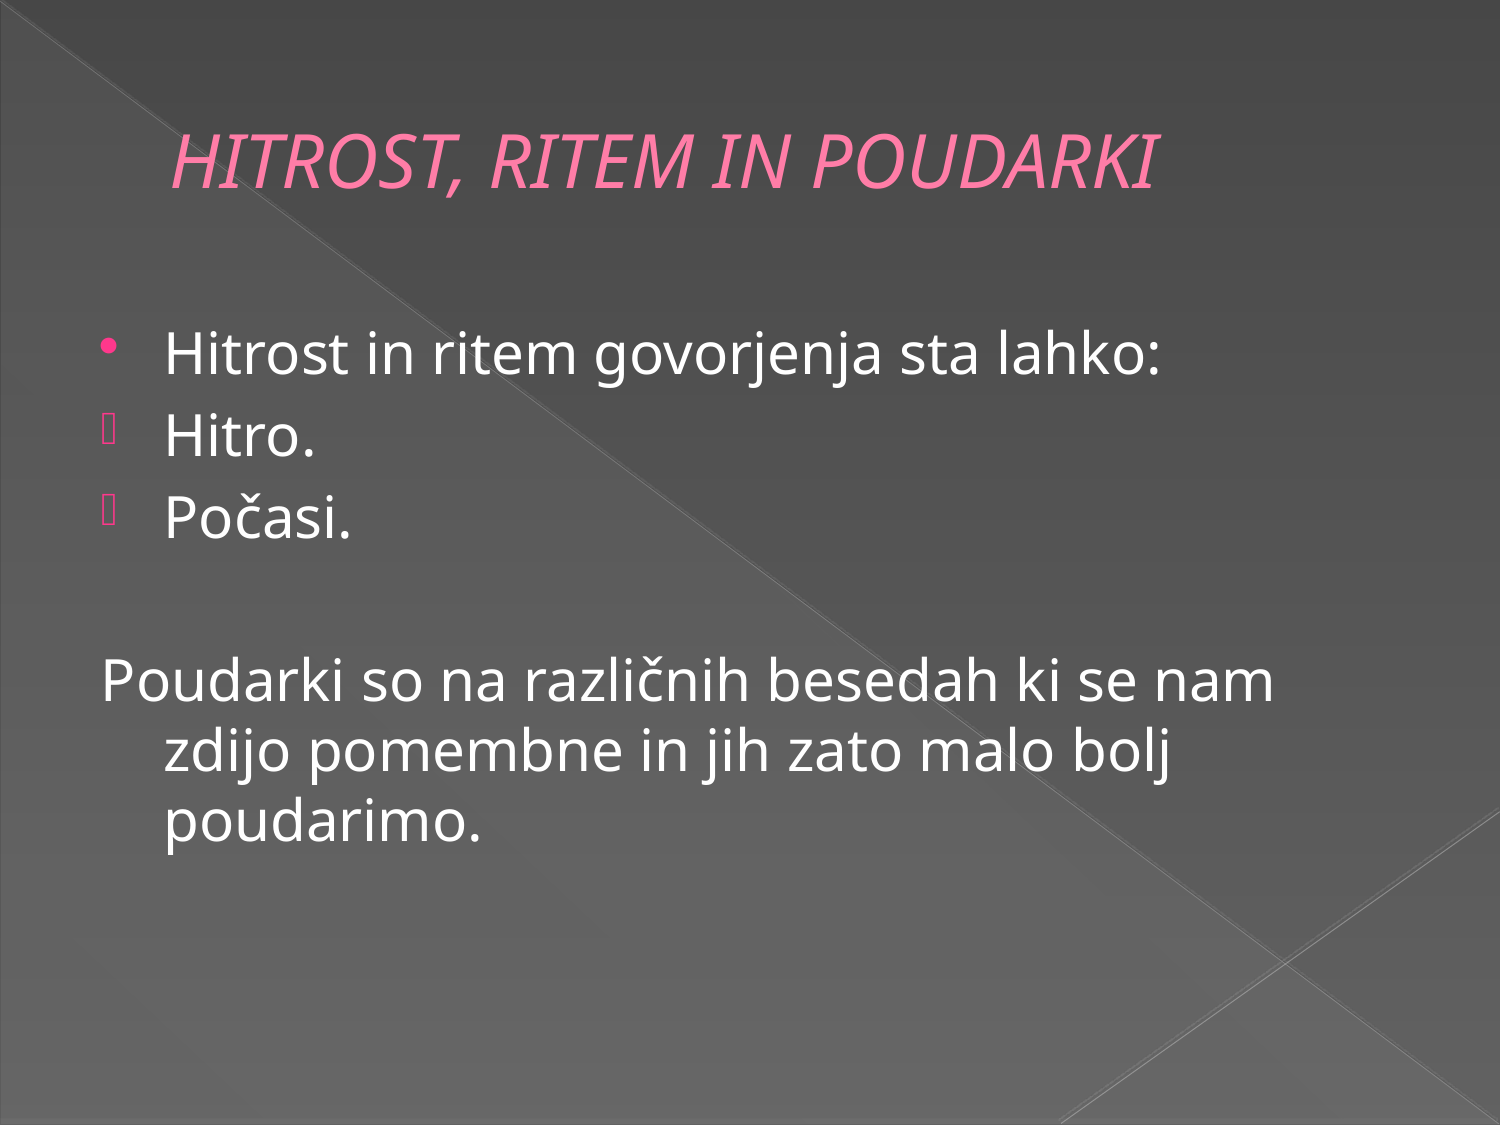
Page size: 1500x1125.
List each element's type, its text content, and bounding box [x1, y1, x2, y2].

list Hitrost in ritem govorjenja sta lahko: Hitro. Počasi. Poudarki so na različnih besedah ki se nam zdijo pomembne in jih zato malo bolj poudarimo. [75, 308, 1425, 1059]
title HITROST, RITEM IN POUDARKI [75, 43, 1425, 274]
